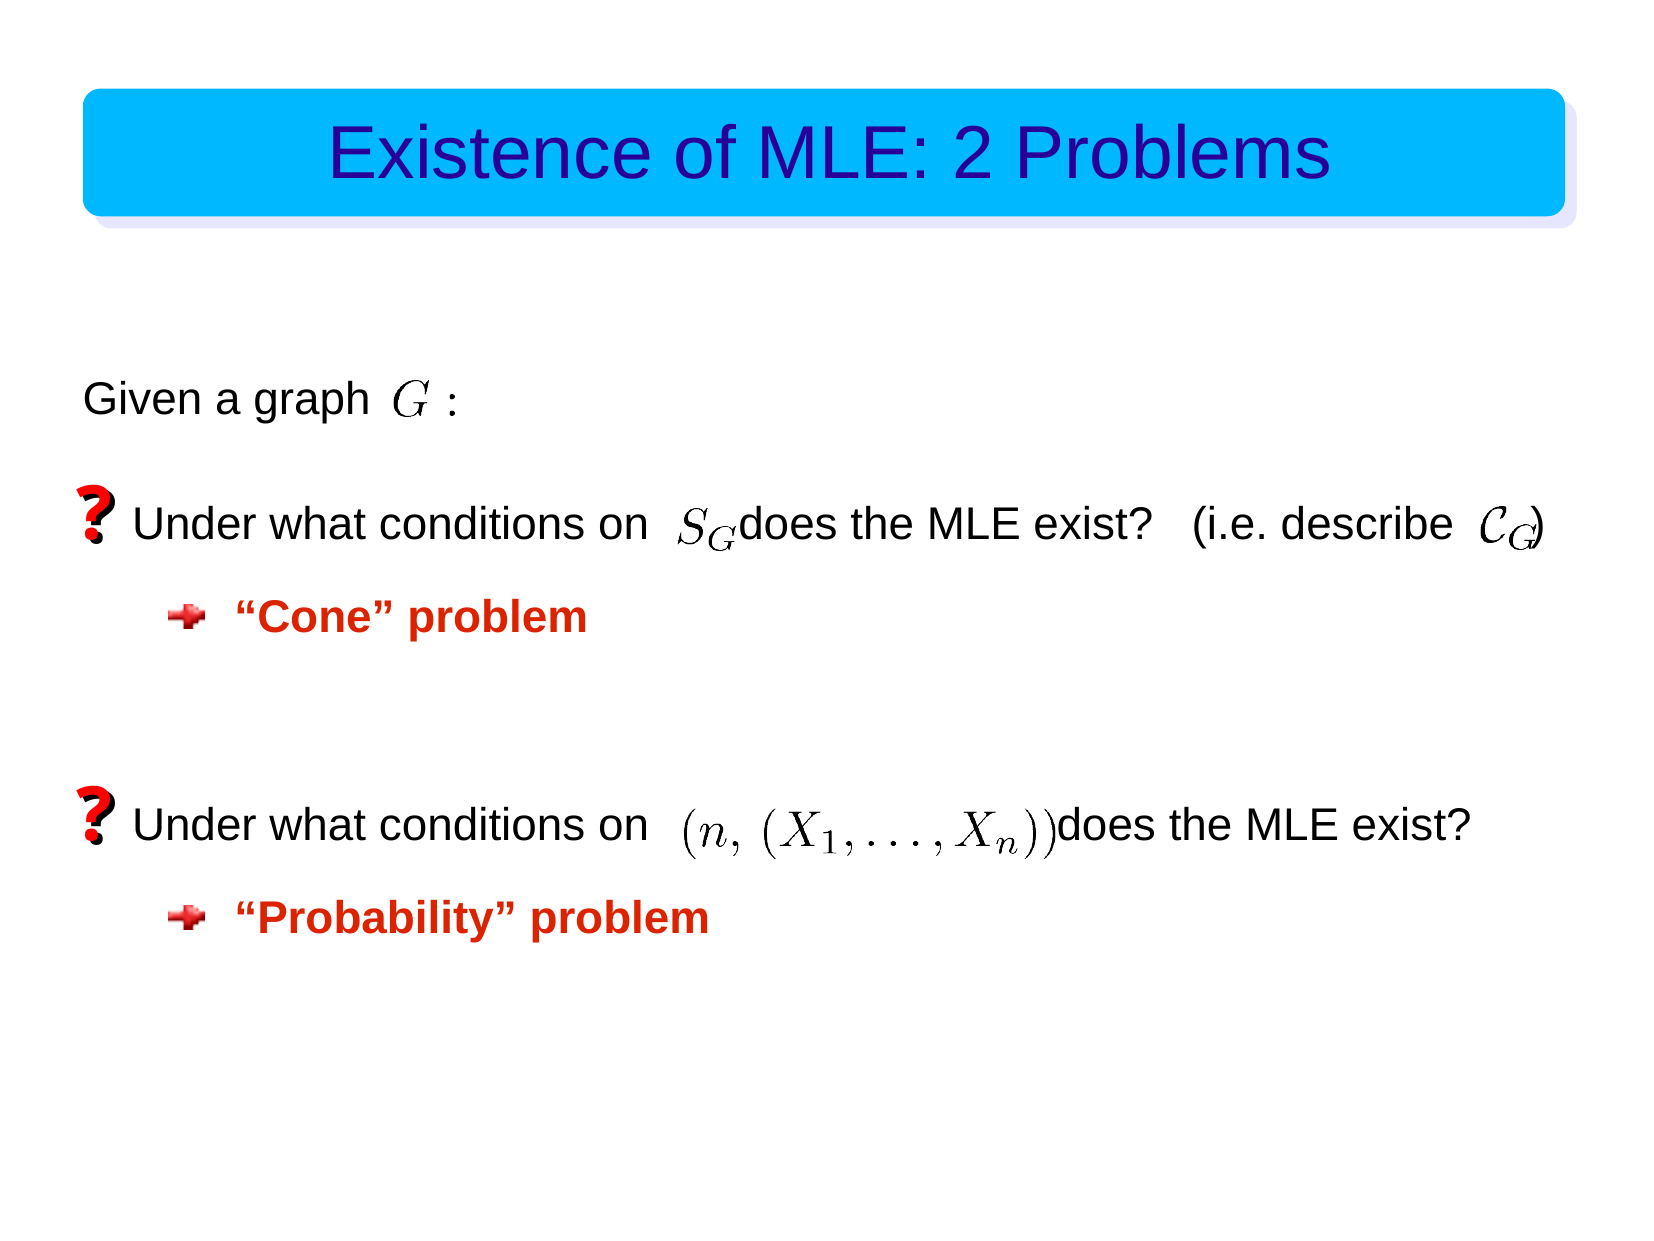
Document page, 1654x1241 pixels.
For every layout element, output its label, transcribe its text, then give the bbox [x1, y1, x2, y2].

list Given a graph [82, 372, 1571, 969]
picture [671, 505, 747, 555]
picture [1476, 503, 1547, 554]
title Existence of MLE: 2 Problems [82, 88, 1566, 217]
picture [387, 377, 463, 423]
list ? Under what conditions on does the MLE exist? (i.e. describe ) “Cone” problem ? Under what conditions on does the MLE exist? “Probability” problem [76, 459, 1565, 1026]
picture [675, 802, 1066, 863]
